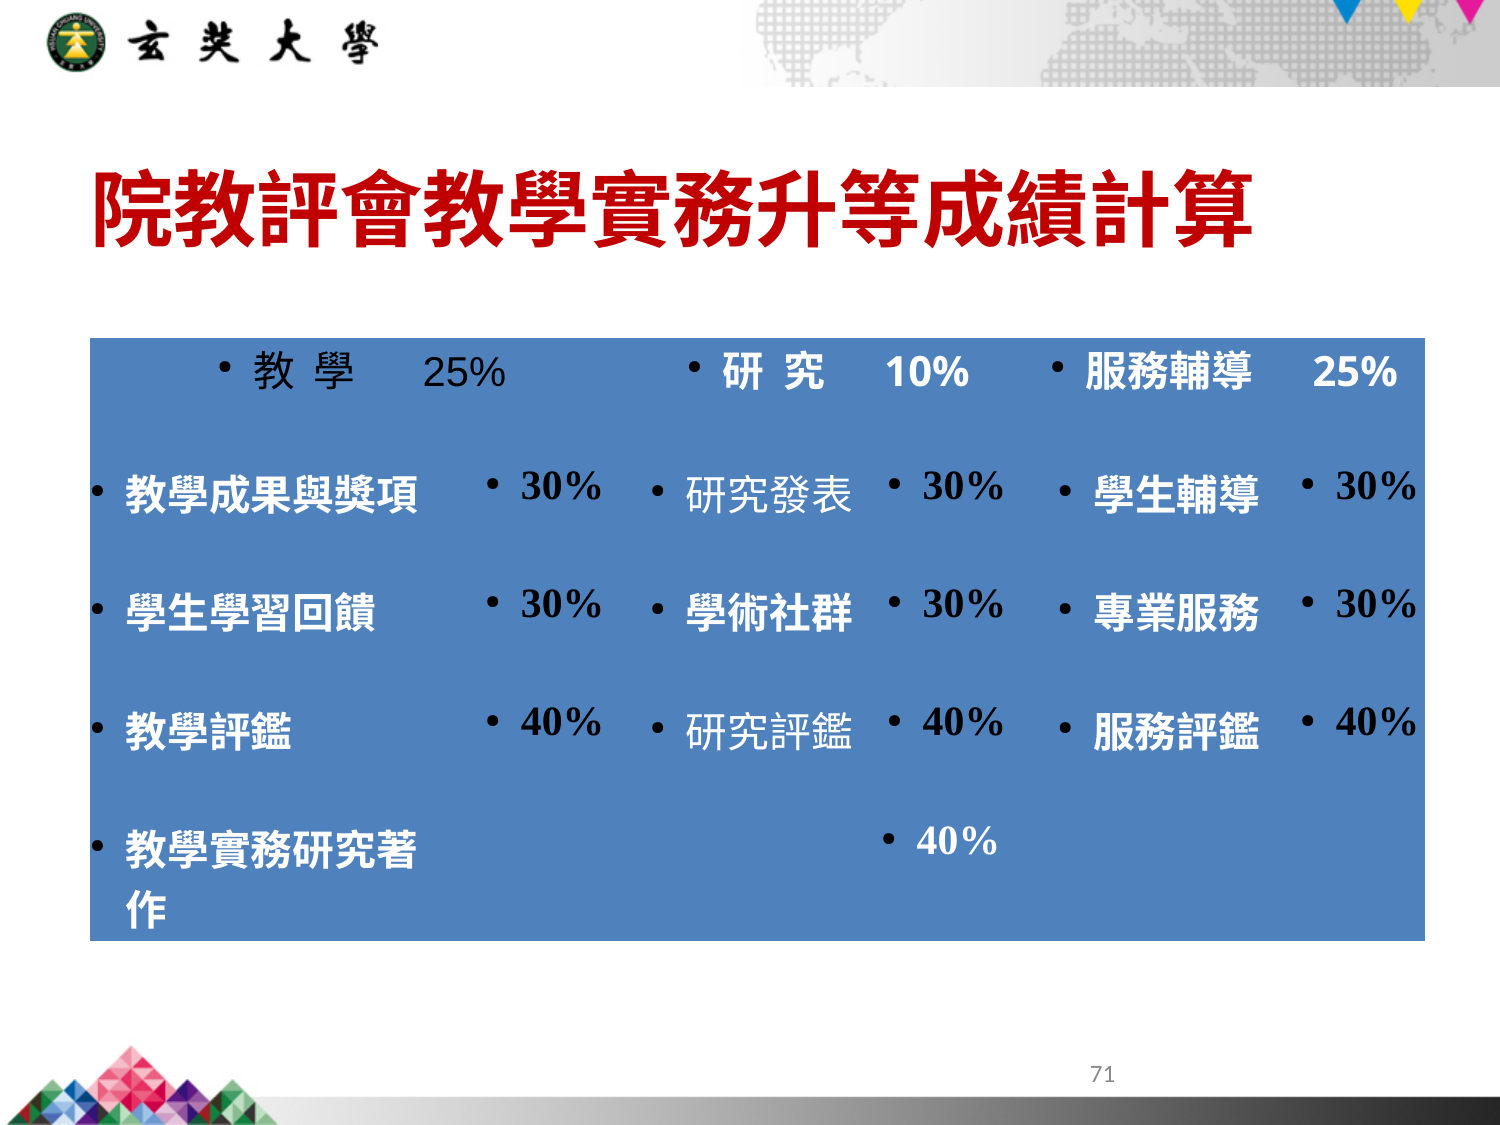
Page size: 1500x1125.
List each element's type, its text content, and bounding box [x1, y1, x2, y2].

table_cell 30% [870, 462, 1023, 580]
table_cell 40% [456, 699, 634, 817]
table_cell 研究評鑑 [634, 699, 870, 817]
table_cell 30% [456, 580, 634, 699]
table_cell 教學實務研究著作 [90, 817, 456, 941]
table_cell 30% [1295, 462, 1425, 580]
table_header 服務輔導 25% [1023, 338, 1425, 462]
table_cell 30% [456, 462, 634, 580]
table_cell 教學評鑑 [90, 699, 456, 817]
text_box 71 [1074, 1042, 1426, 1103]
table_cell 40% [1295, 699, 1425, 817]
text_box 院教評會教學實務升等成績計算 [75, 125, 1426, 289]
table_cell 研究發表 [634, 462, 870, 580]
table_cell 服務評鑑 [1023, 699, 1295, 817]
table_cell 40% [870, 699, 1023, 817]
table_header 教 學 25% [90, 338, 634, 462]
table_cell 學生學習回饋 [90, 580, 456, 699]
table_cell 30% [870, 580, 1023, 699]
table_header 研 究 10% [634, 338, 1023, 462]
table_cell 40% [456, 817, 1425, 941]
table_cell 學生輔導 [1023, 462, 1295, 580]
table_cell 教學成果與獎項 [90, 462, 456, 580]
table_cell 30% [1295, 580, 1425, 699]
table_cell 學術社群 [634, 580, 870, 699]
table_cell 專業服務 [1023, 580, 1295, 699]
